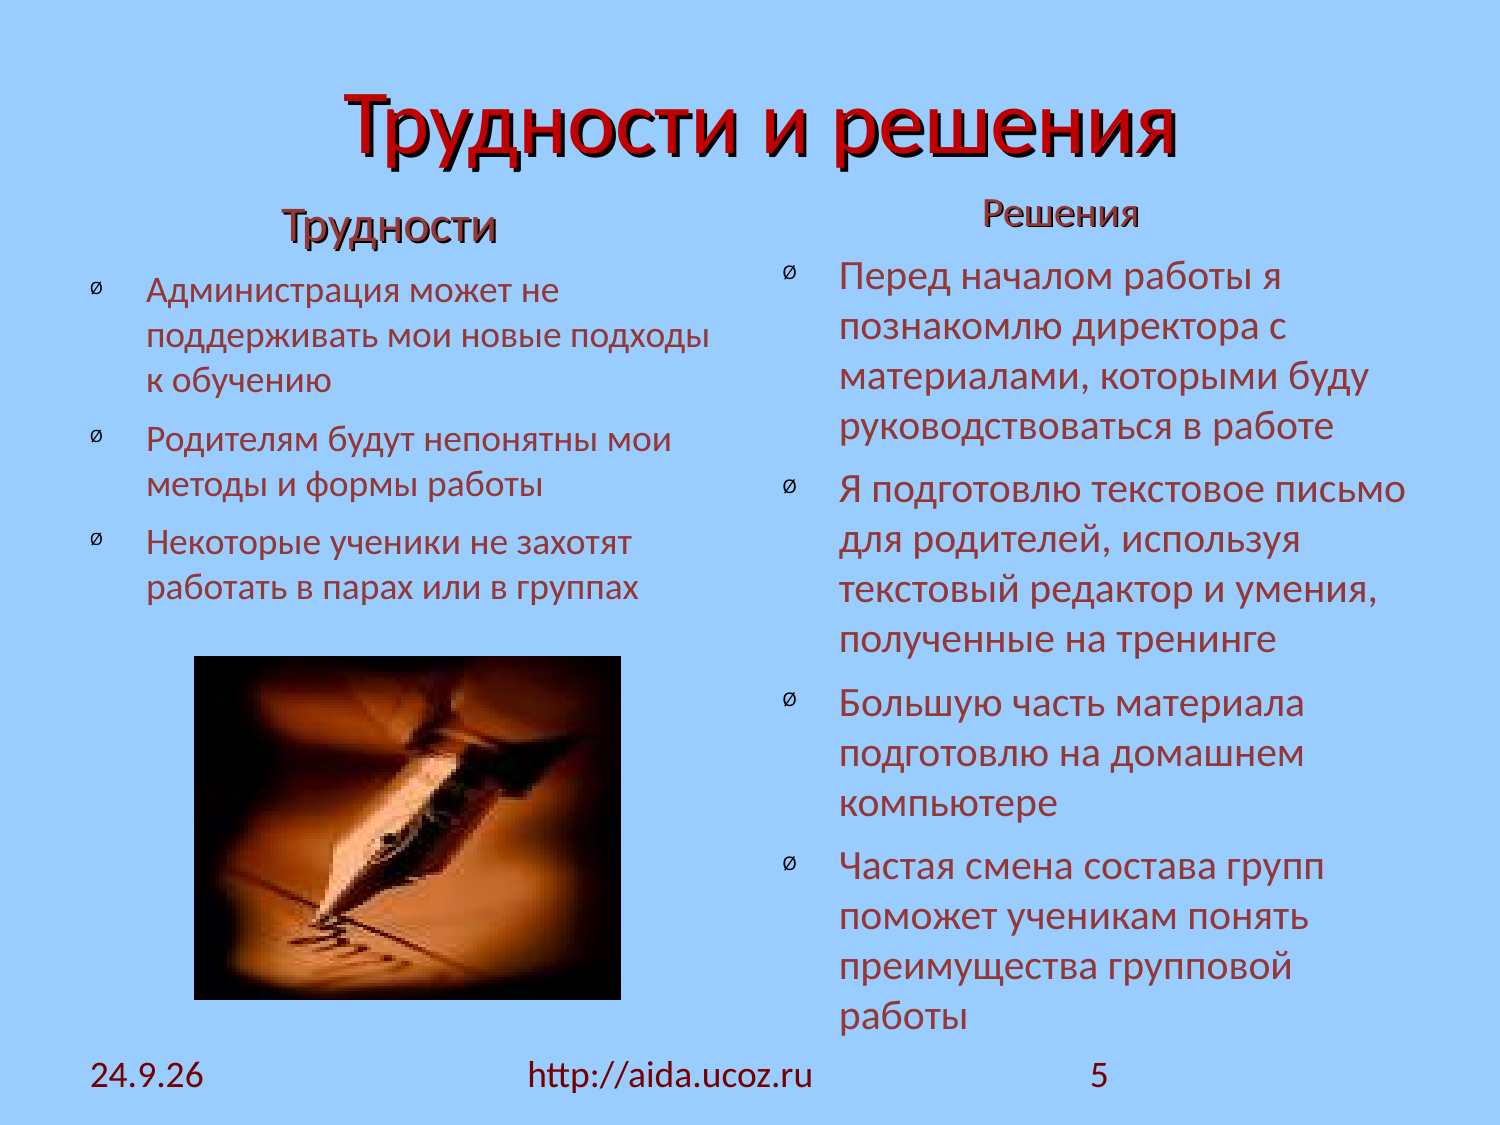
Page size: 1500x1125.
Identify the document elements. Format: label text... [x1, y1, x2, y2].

list Трудности Администрация может не поддерживать мои новые подходы к обучению Родителям будут непонятны мои методы и формы работы Некоторые ученики не захотят работать в парах или в группах [75, 184, 738, 622]
footer http://aida.ucoz.ru [512, 1042, 988, 1103]
list Решения Перед началом работы я познакомлю директора с материалами, которыми буду руководствоваться в работе Я подготовлю текстовое письмо для родителей, используя текстовый редактор и умения, полученные на тренинге Большую часть материала подготовлю на домашнем компьютере Частая смена состава групп поможет ученикам понять преимущества групповой работы [767, 177, 1431, 1028]
picture [194, 656, 621, 1000]
slide_number 13.12.11 [75, 1042, 425, 1103]
title Трудности и решения [53, 54, 1471, 161]
slide_number <номер> [1074, 1042, 1425, 1103]
